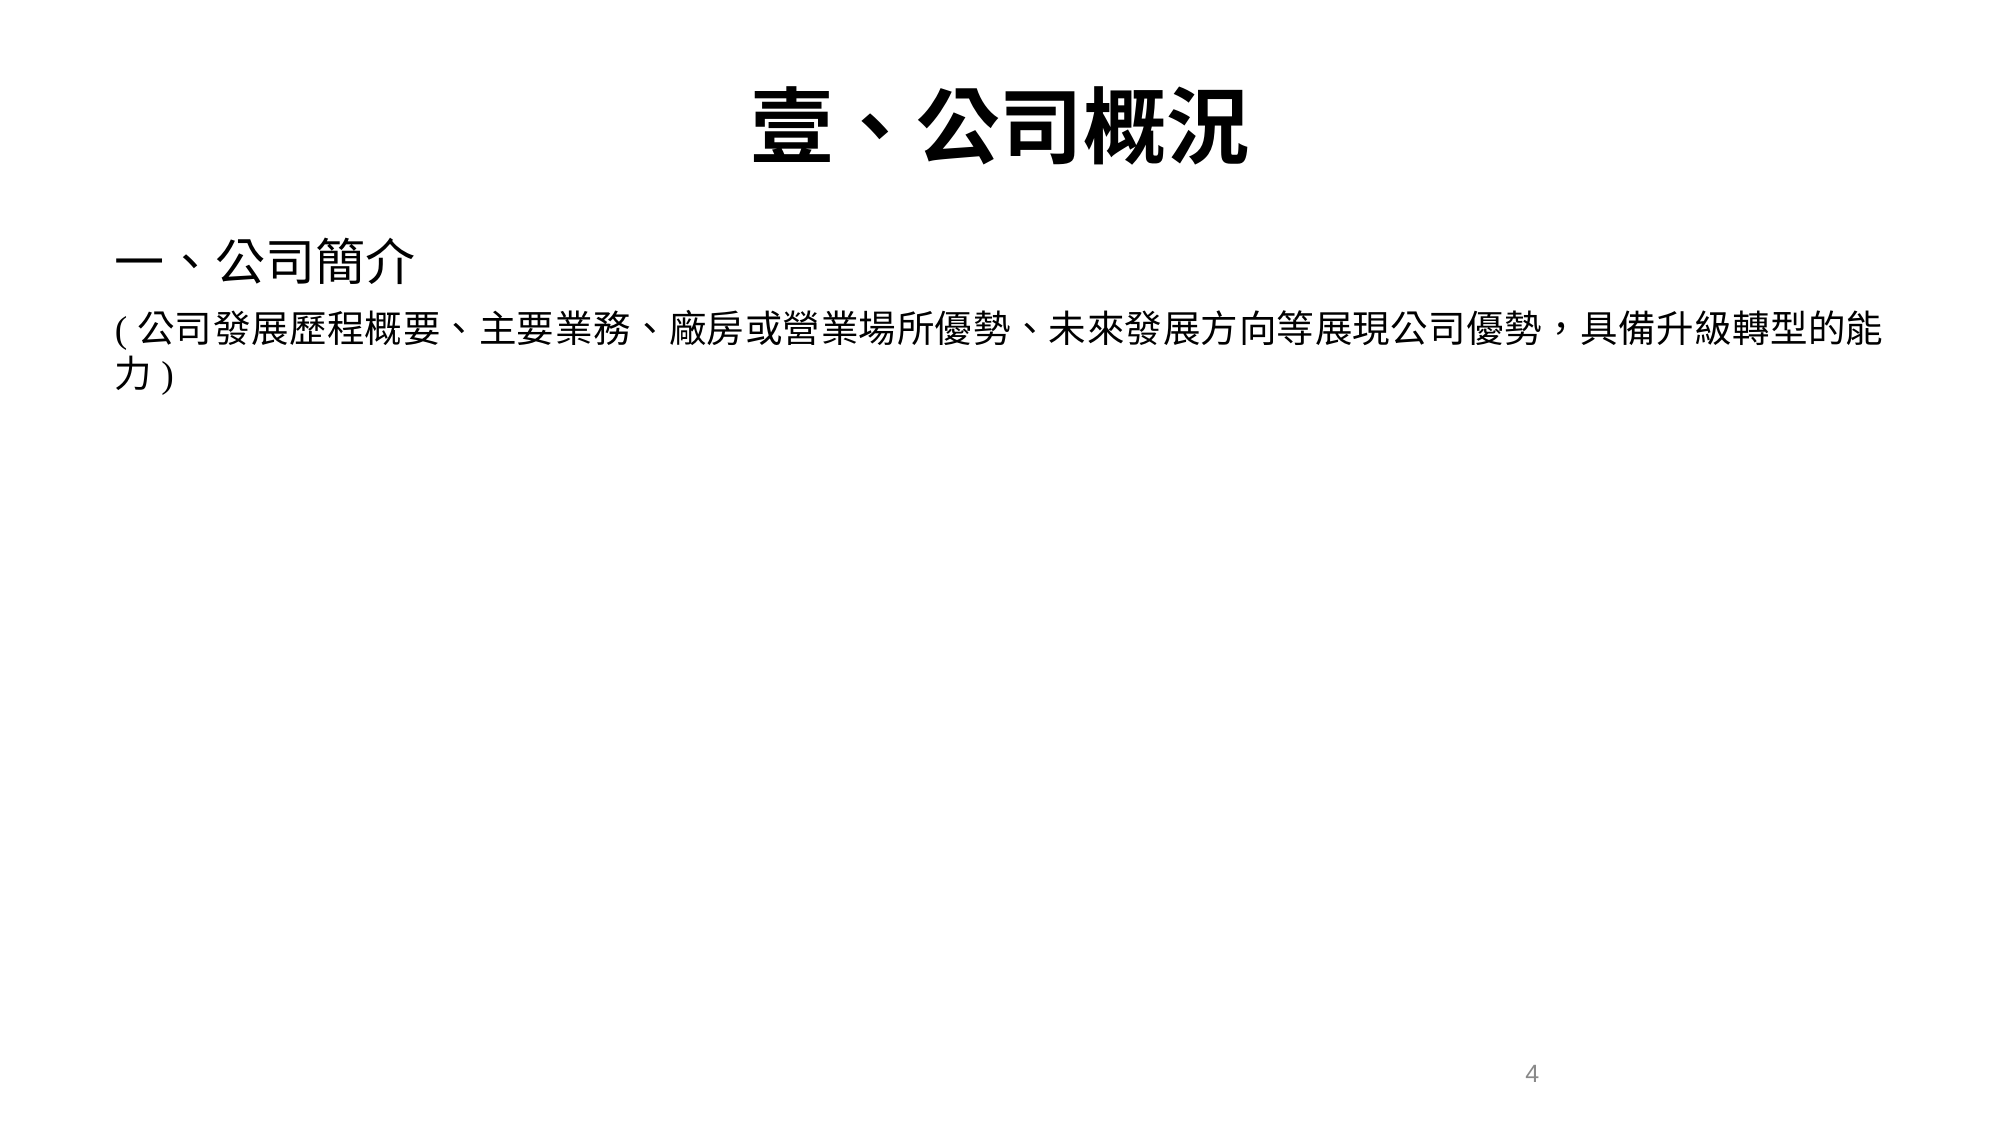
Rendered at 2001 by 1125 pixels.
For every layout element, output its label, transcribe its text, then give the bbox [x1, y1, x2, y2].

title 壹、公司概況 [99, 45, 1900, 204]
list 一、公司簡介 (公司發展歷程概要、主要業務、廠房或營業場所優勢、未來發展方向等展現公司優勢，具備升級轉型的能力) [99, 223, 1900, 1006]
text_box 4 [1510, 1042, 1977, 1103]
